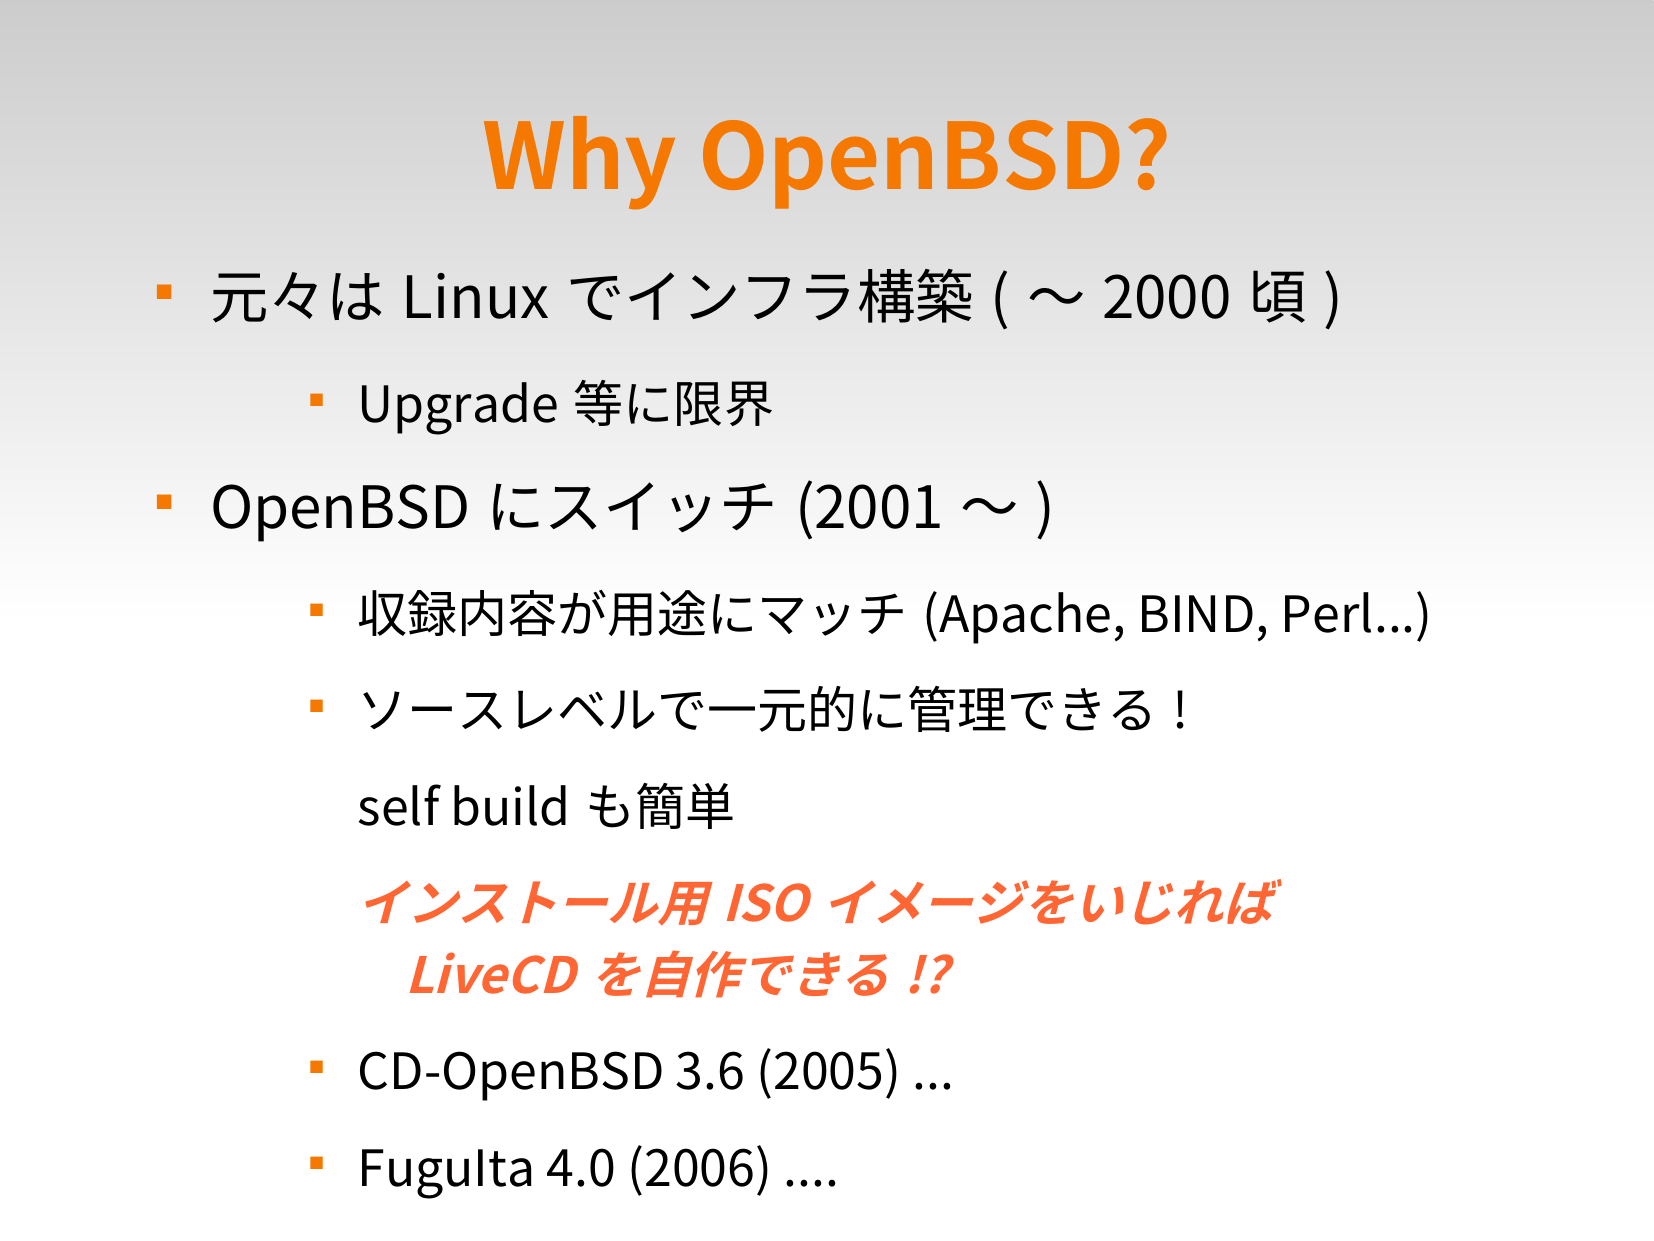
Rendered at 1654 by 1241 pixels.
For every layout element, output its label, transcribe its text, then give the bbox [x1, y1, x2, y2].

list 元々はLinuxでインフラ構築(〜2000頃) Upgrade等に限界 OpenBSDにスイッチ(2001〜) 収録内容が用途にマッチ(Apache, BIND, Perl...) ソースレベルで一元的に管理できる! self buildも簡単 インストール用ISOイメージをいじれば LiveCDを自作できる!? CD-OpenBSD 3.6 (2005) ... FuguIta 4.0 (2006) .... [121, 251, 1561, 1070]
title Why OpenBSD? [121, 46, 1534, 251]
